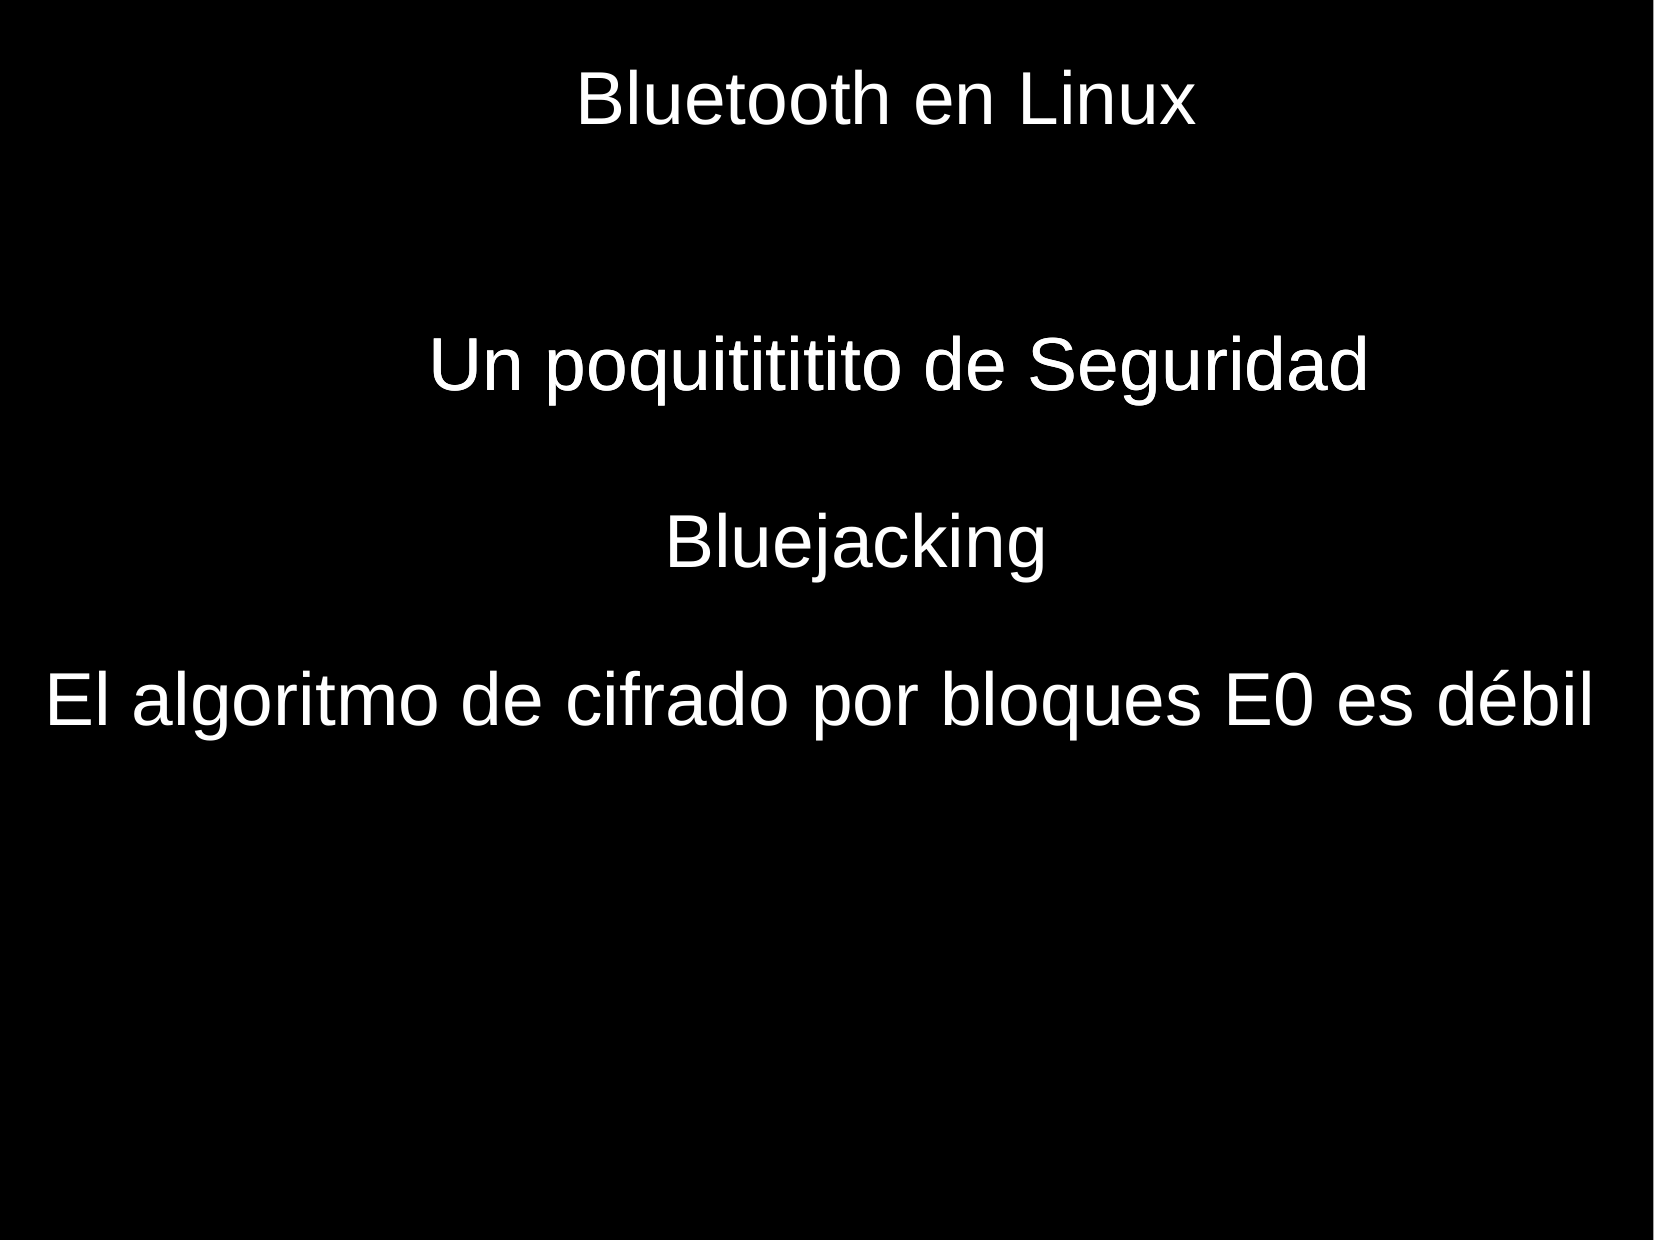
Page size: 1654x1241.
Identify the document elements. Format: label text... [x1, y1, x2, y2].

text_box Un poquitititito de Seguridad [413, 314, 1386, 414]
text_box El algoritmo de cifrado por bloques E0 es débil [29, 649, 1611, 749]
text_box Bluetooth en Linux [561, 49, 1213, 148]
text_box Bluejacking [649, 491, 1064, 591]
